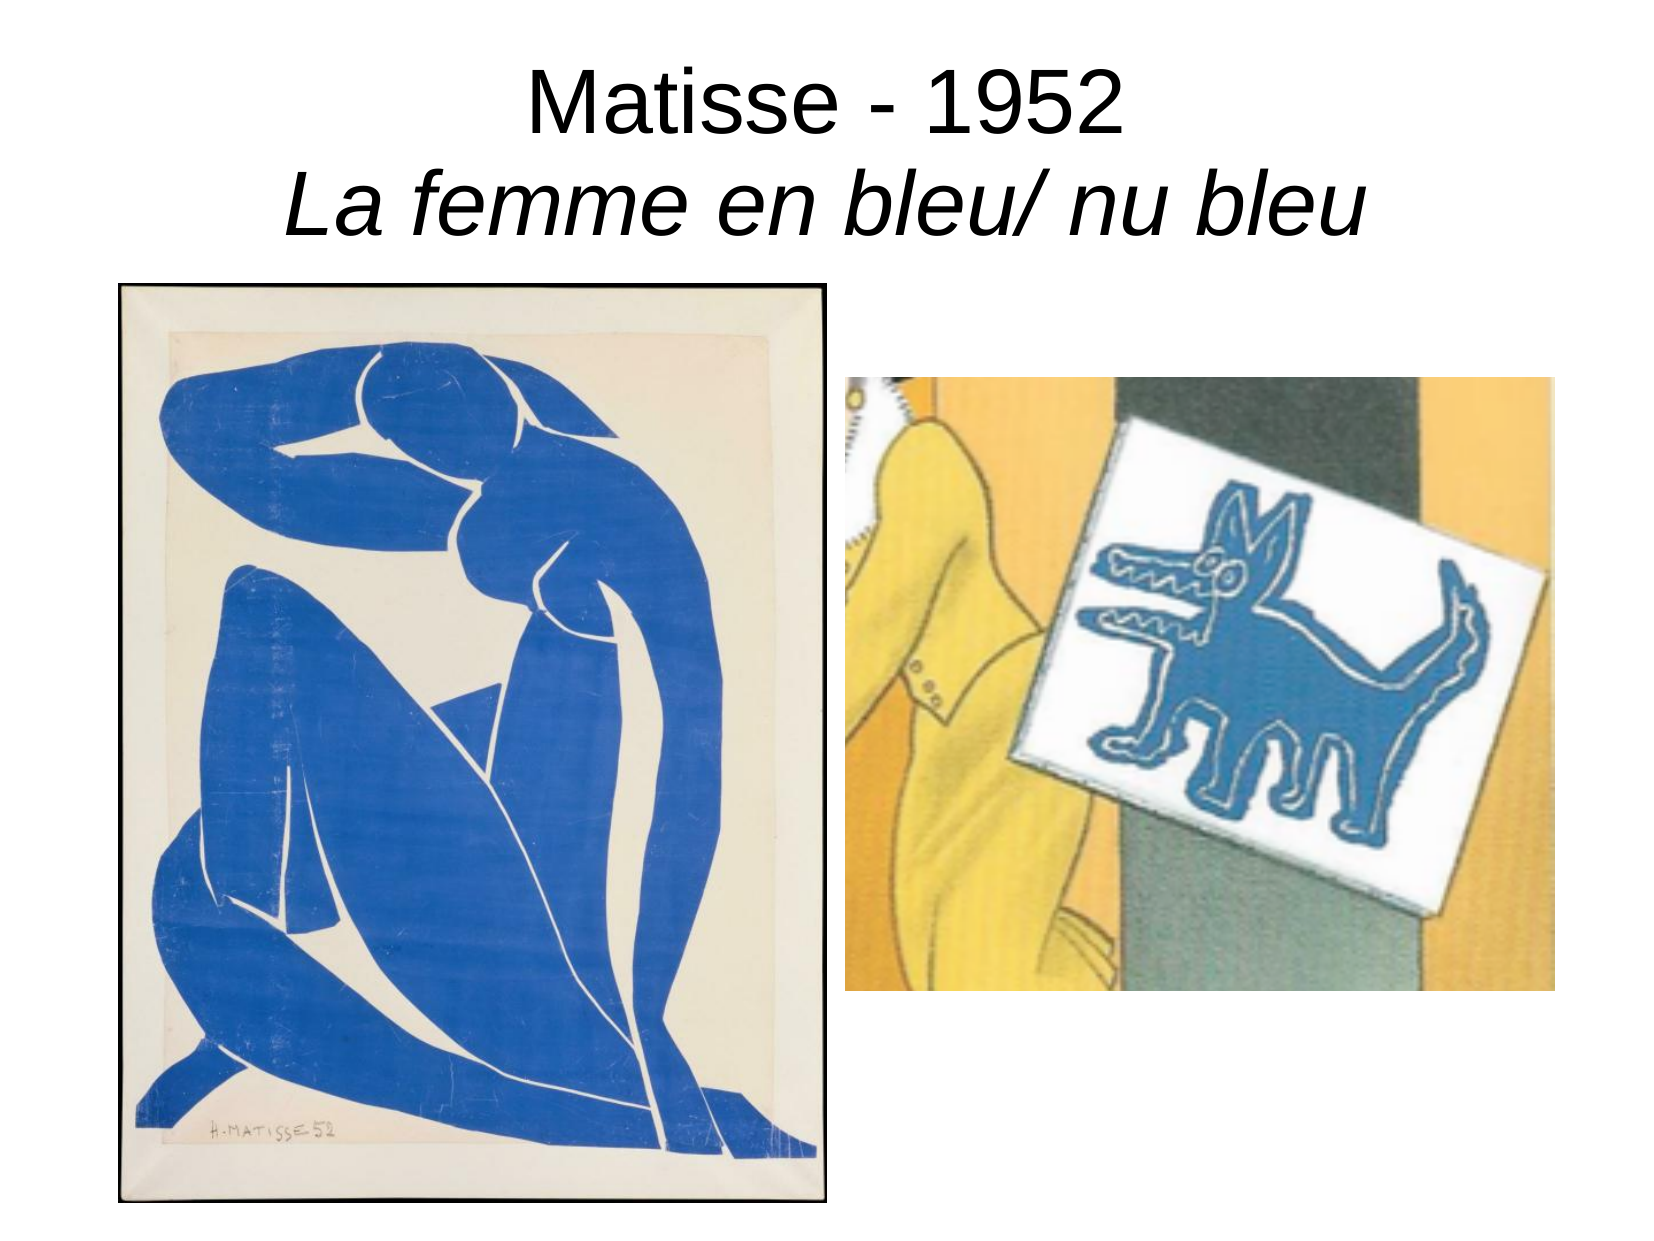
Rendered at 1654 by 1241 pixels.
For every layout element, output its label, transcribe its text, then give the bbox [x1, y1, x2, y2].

picture [118, 283, 827, 1203]
title Matisse - 1952 La femme en bleu/ nu bleu [82, 49, 1571, 257]
picture [845, 377, 1555, 991]
